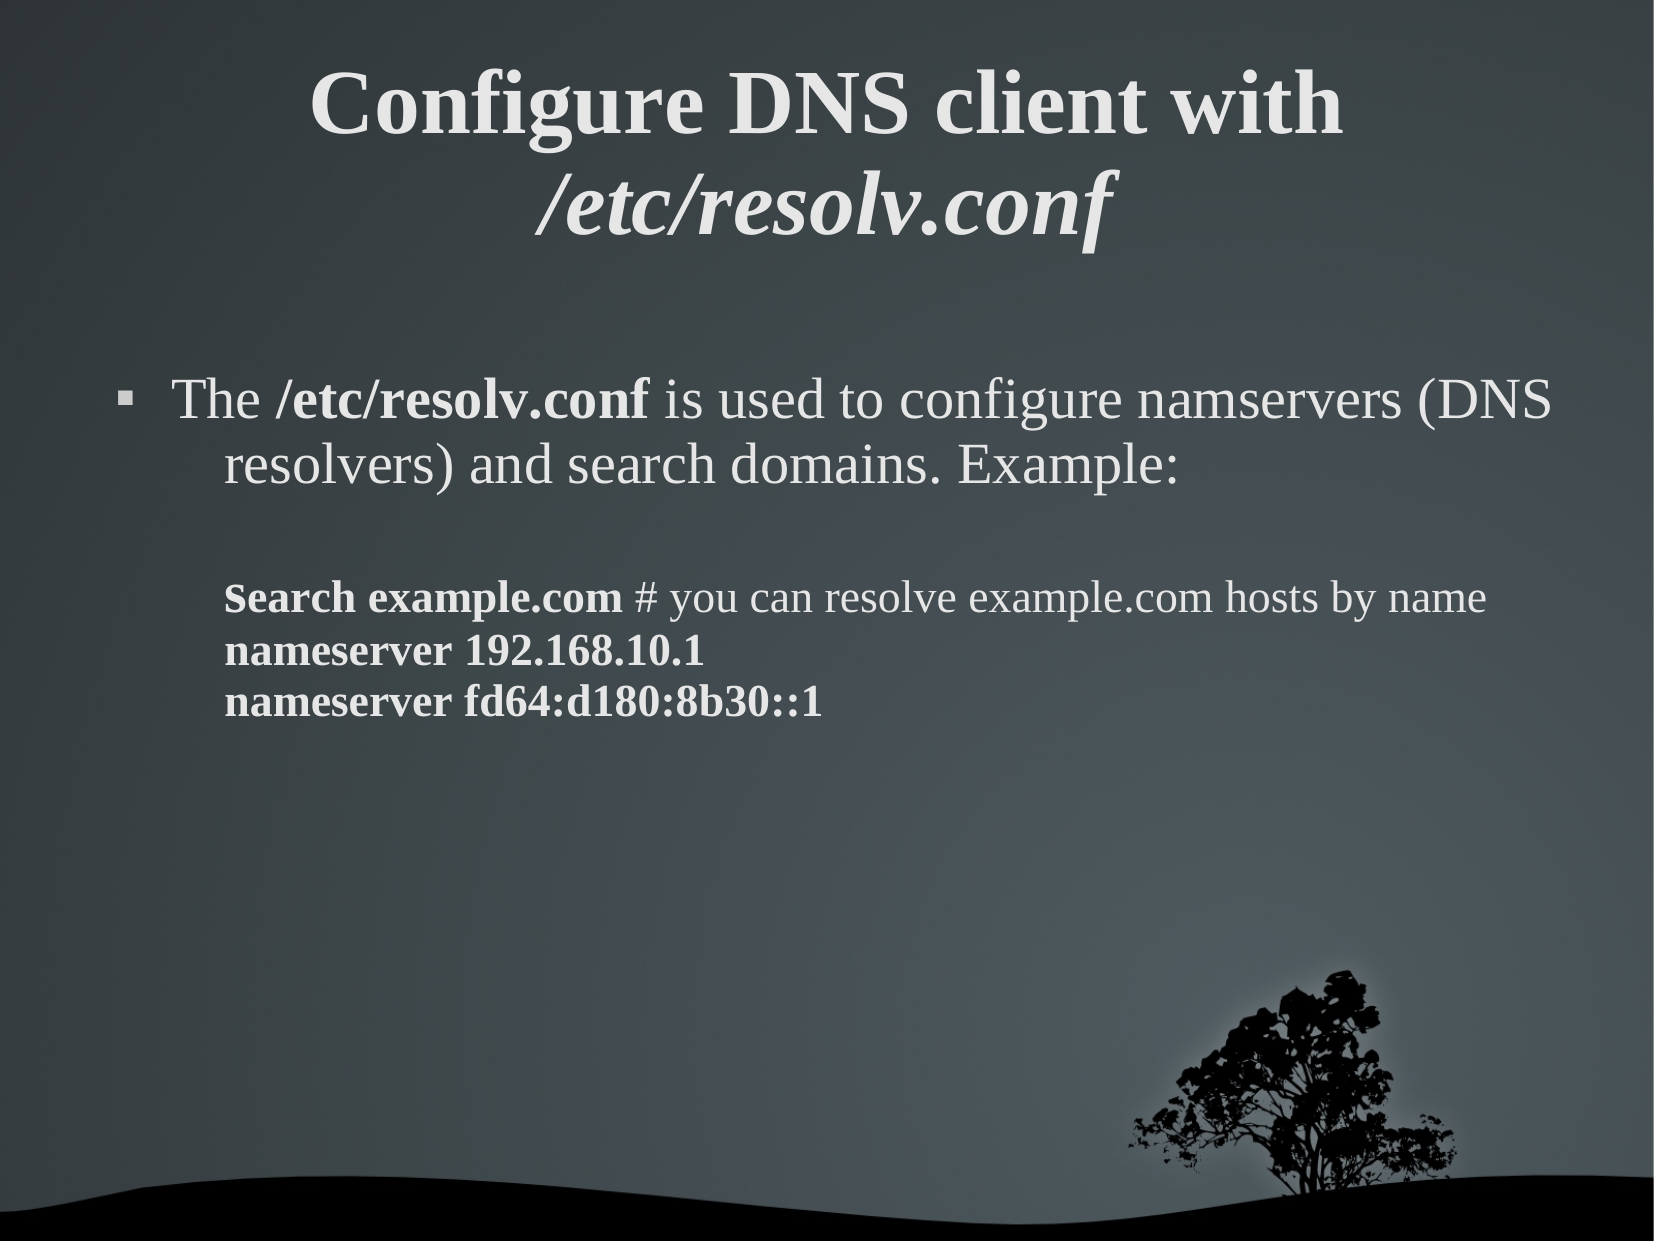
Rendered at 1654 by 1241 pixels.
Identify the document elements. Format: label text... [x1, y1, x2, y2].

title Configure DNS client with /etc/resolv.conf [82, 33, 1571, 273]
list The /etc/resolv.conf is used to configure namservers (DNS resolvers) and search domains. Example: search example.com # you can resolve example.com hosts by name nameserver 192.168.10.1 nameserver fd64:d180:8b30::1 [82, 290, 1571, 1200]
picture [0, 0, 1654, 1241]
